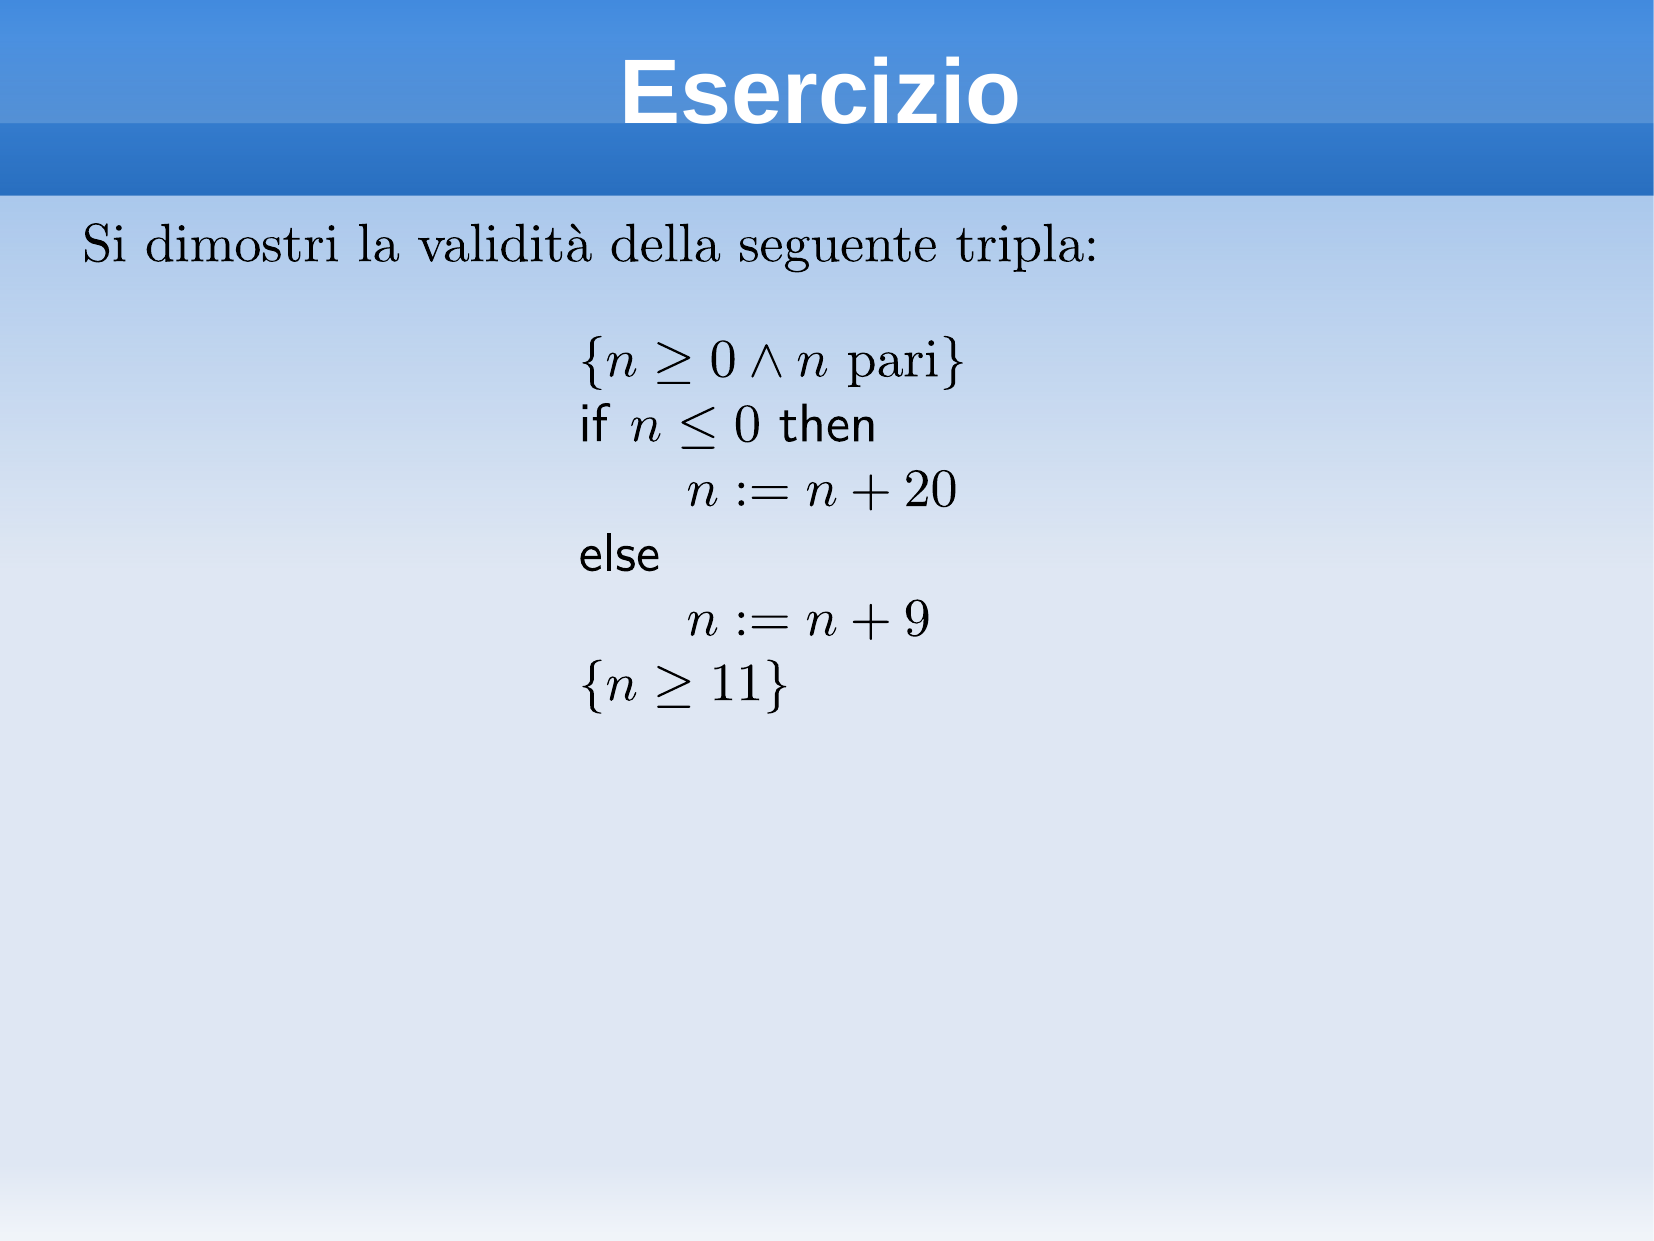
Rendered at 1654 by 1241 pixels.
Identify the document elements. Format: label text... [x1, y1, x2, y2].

title Esercizio [76, 0, 1565, 196]
text_box [81, 223, 1099, 714]
picture [0, 0, 1654, 1241]
